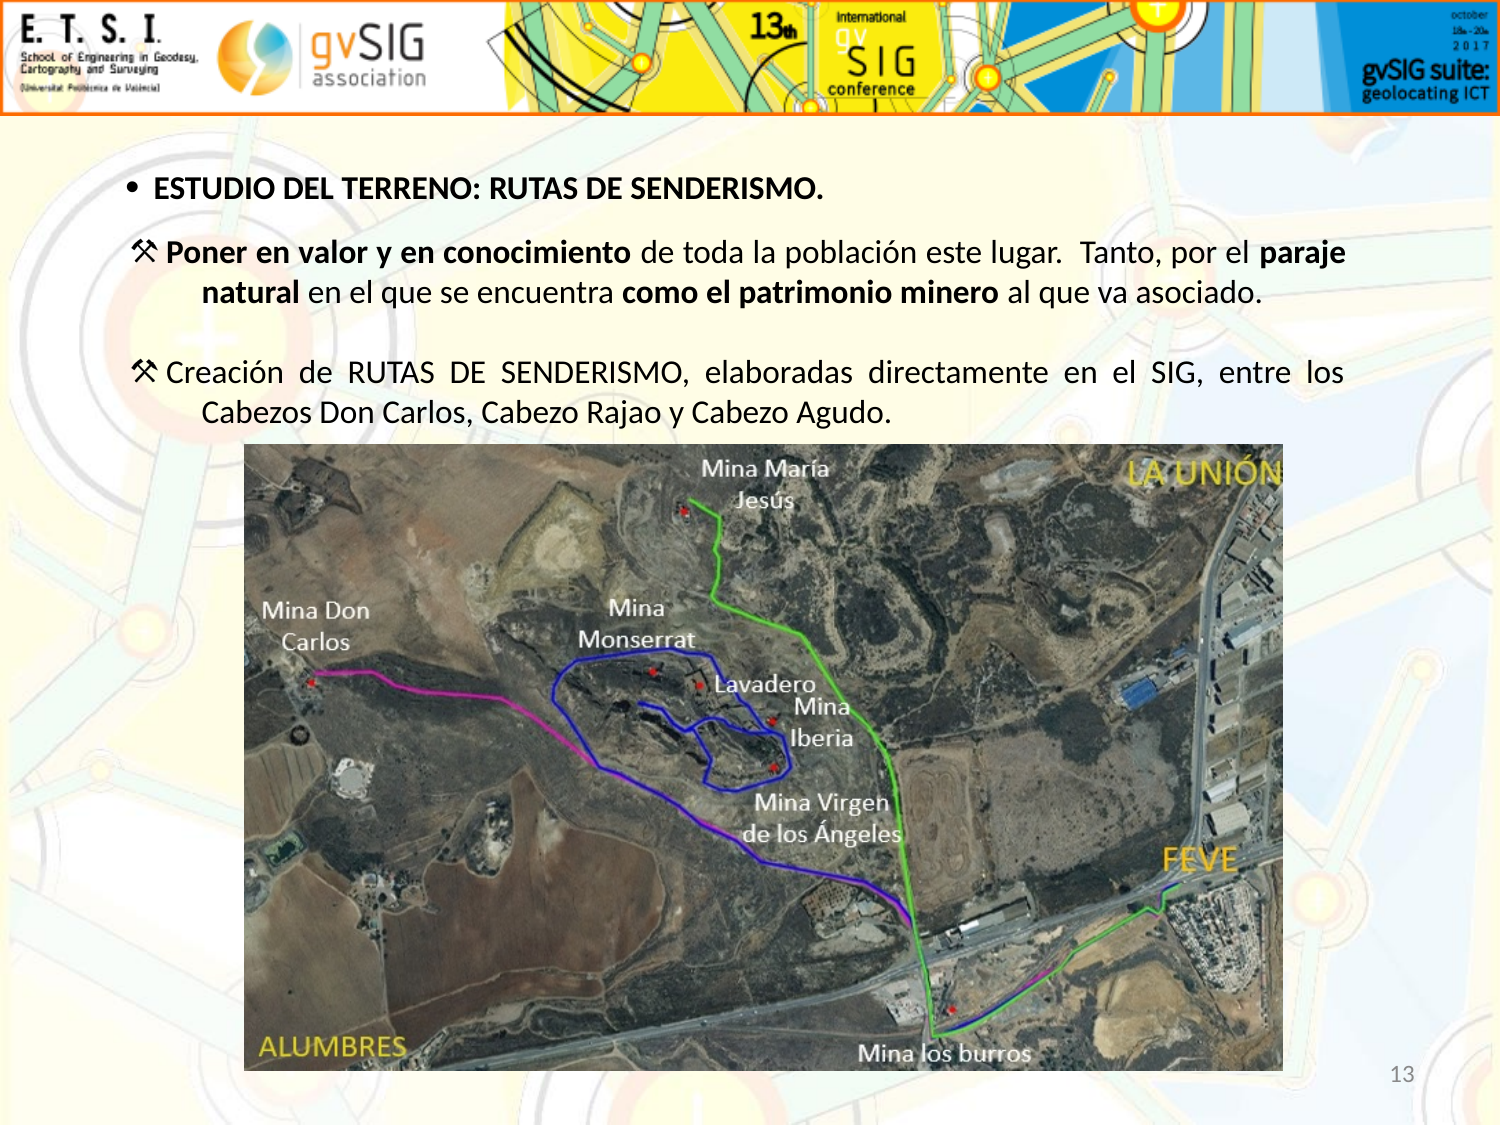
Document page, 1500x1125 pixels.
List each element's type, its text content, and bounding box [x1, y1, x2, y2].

text_box <número> [1374, 1042, 1500, 1103]
text_box ESTUDIO DEL TERRENO: RUTAS DE SENDERISMO. [72, 160, 1349, 200]
picture [0, 0, 1500, 1125]
text_box Poner en valor y en conocimiento de toda la población este lugar. Tanto, por el paraje natural en el que se encuentra como el patrimonio minero al que va asociado. Creación de RUTAS DE SENDERISMO, elaboradas directamente en el SIG, entre los Cabezos Don Carlos, Cabezo Rajao y Cabezo Agudo. [77, 224, 1354, 445]
